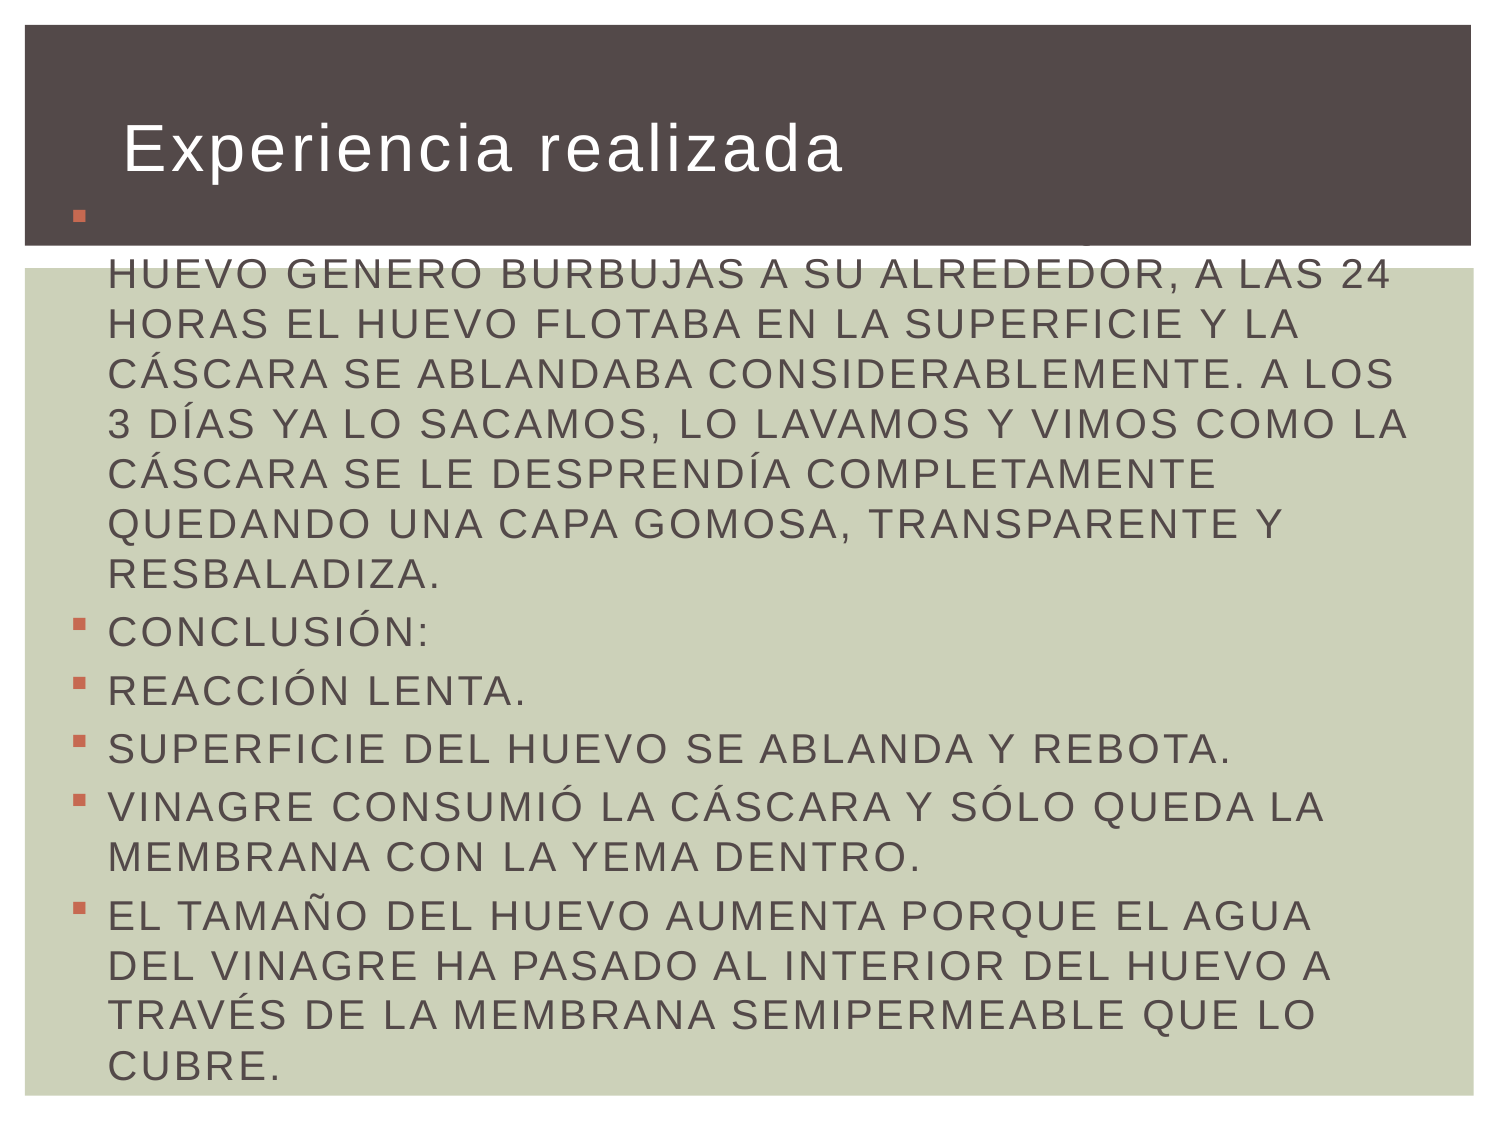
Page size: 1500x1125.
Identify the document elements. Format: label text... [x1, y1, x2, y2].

title Experiencia realizada [62, 58, 1438, 232]
list EN LAS PRIMARAS HORAS OBSERVAMOS QUE EL HUEVO GENERO BURBUJAS A SU ALREDEDOR, A LAS 24 HORAS EL HUEVO FLOTABA EN LA SUPERFICIE Y LA CÁSCARA SE ABLANDABA CONSIDERABLEMENTE. A LOS 3 DÍAS YA LO SACAMOS, LO LAVAMOS Y VIMOS COMO LA CÁSCARA SE LE DESPRENDÍA COMPLETAMENTE QUEDANDO UNA CAPA GOMOSA, TRANSPARENTE Y RESBALADIZA. CONCLUSIÓN: REACCIÓN LENTA. SUPERFICIE DEL HUEVO SE ABLANDA Y REBOTA. VINAGRE CONSUMIÓ LA CÁSCARA Y SÓLO QUEDA LA MEMBRANA CON LA YEMA DENTRO. EL TAMAÑO DEL HUEVO AUMENTA PORQUE EL AGUA DEL VINAGRE HA PASADO AL INTERIOR DEL HUEVO A TRAVÉS DE LA MEMBRANA SEMIPERMEABLE QUE LO CUBRE. [47, 188, 1425, 1087]
